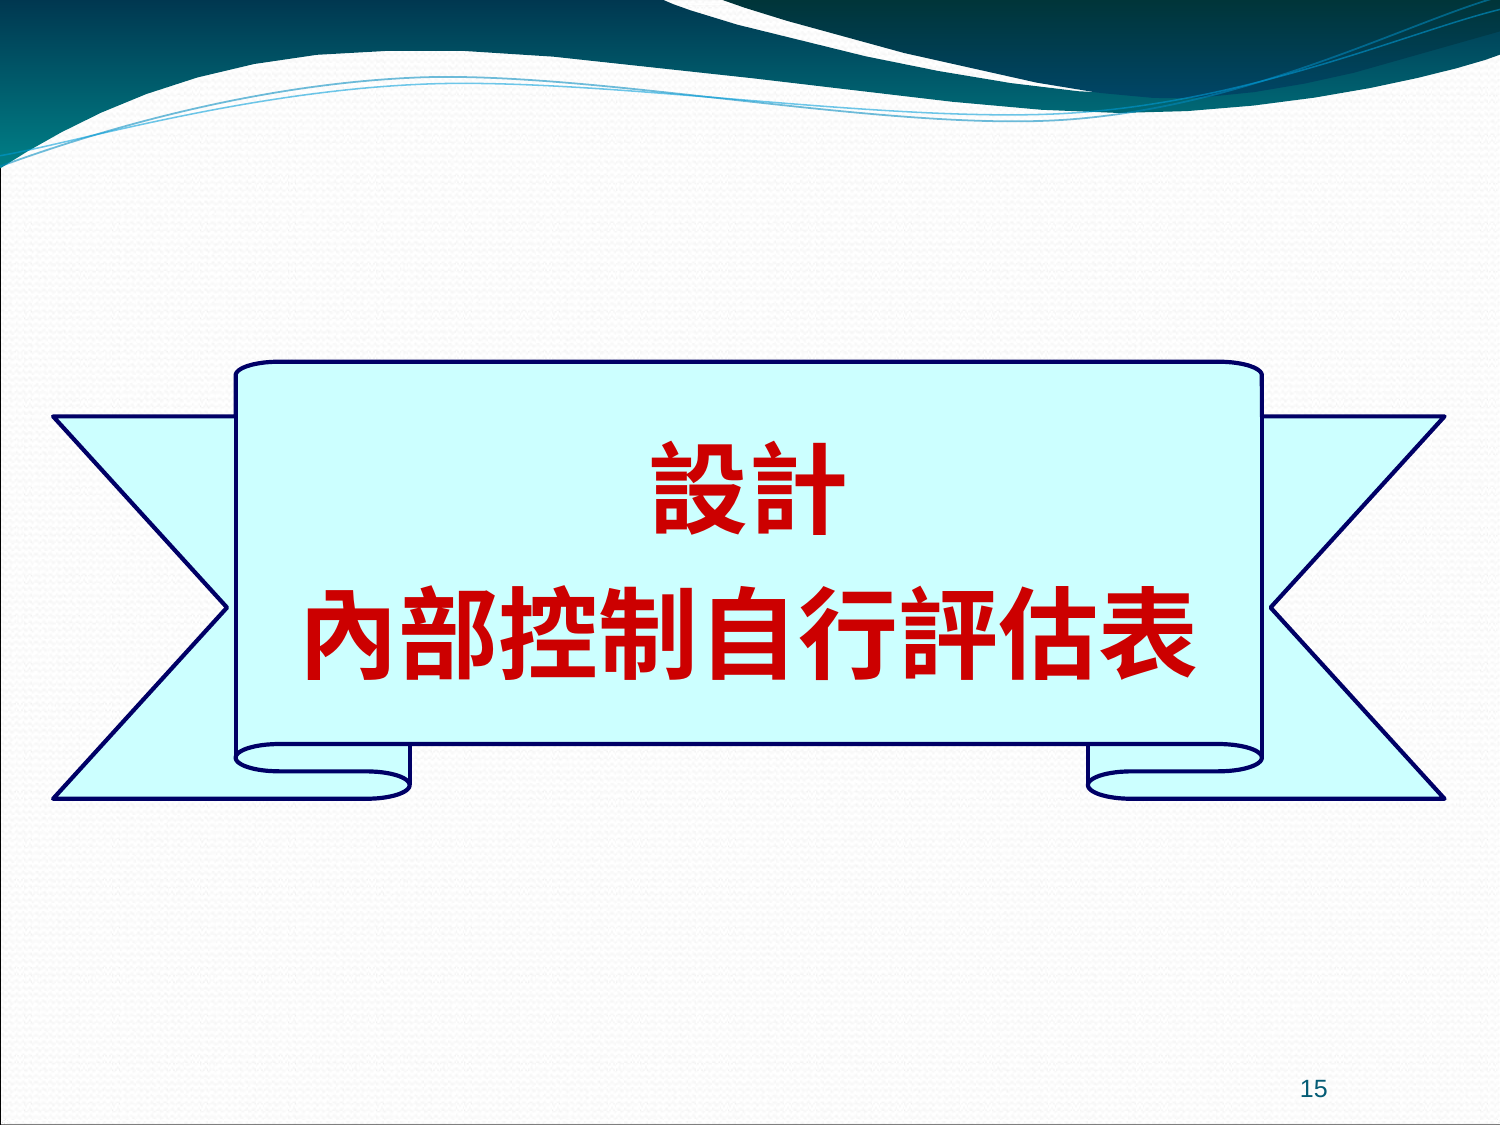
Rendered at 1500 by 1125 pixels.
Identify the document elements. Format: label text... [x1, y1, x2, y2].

text_box 設計 內部控制自行評估表 [53, 361, 1445, 799]
text_box [1299, 1042, 1426, 1103]
